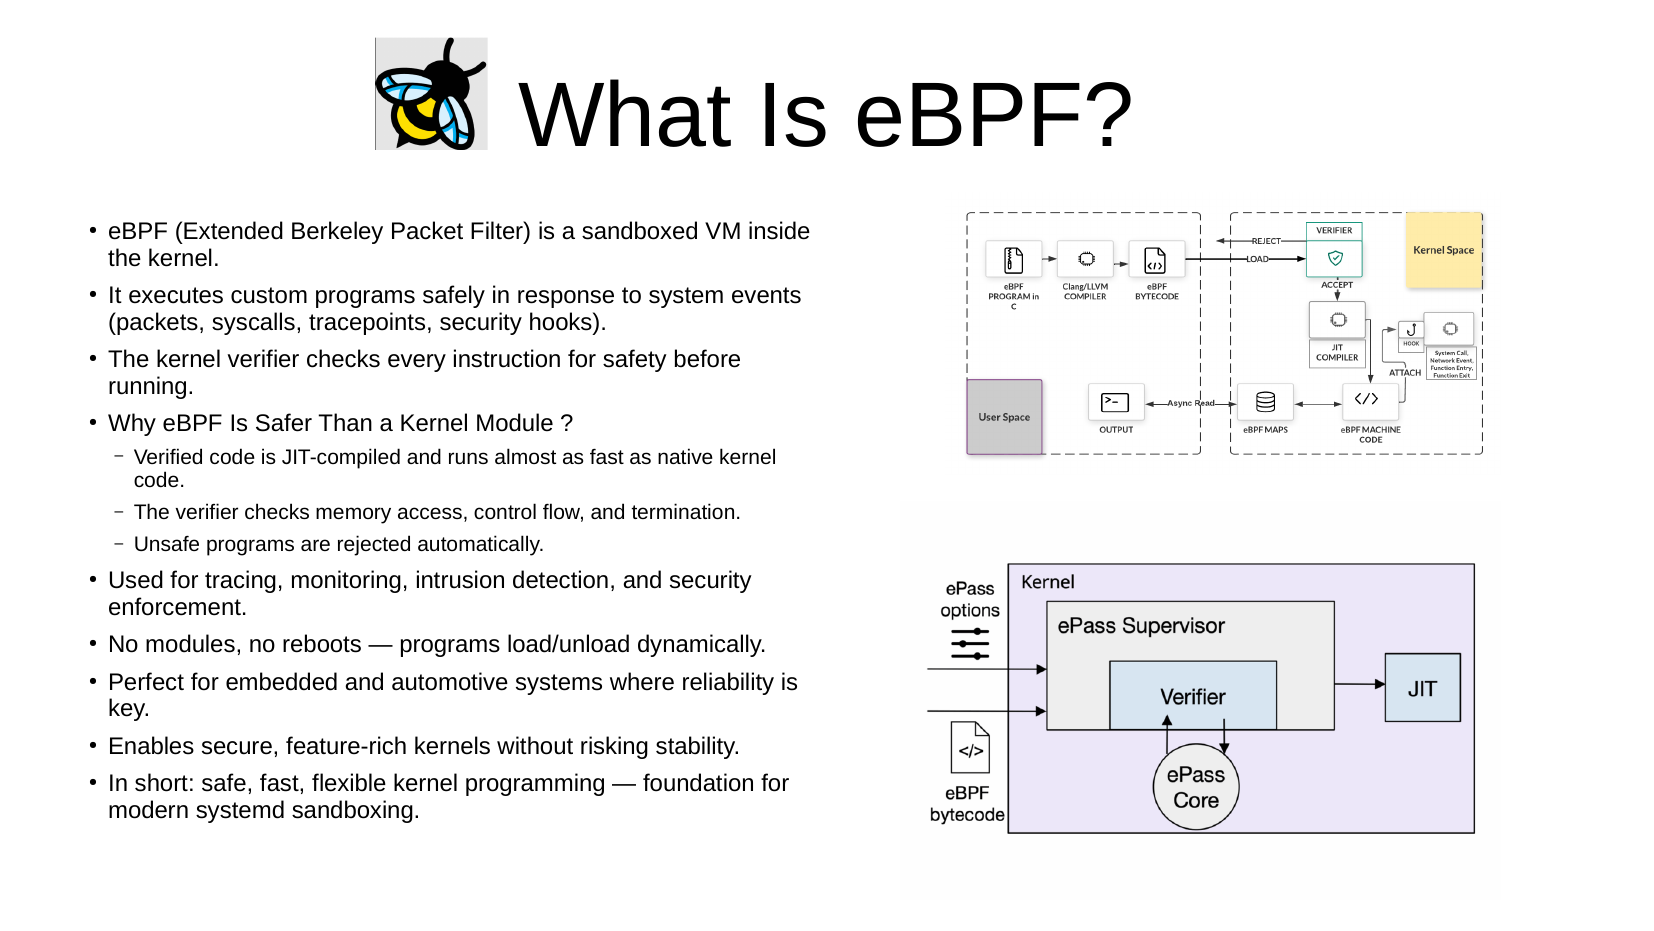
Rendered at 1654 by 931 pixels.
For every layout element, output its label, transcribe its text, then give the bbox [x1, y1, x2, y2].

list eBPF (Extended Berkeley Packet Filter) is a sandboxed VM inside the kernel. It executes custom programs safely in response to system events (packets, syscalls, tracepoints, security hooks). The kernel verifier checks every instruction for safety before running. Why eBPF Is Safer Than a Kernel Module ? Verified code is JIT-compiled and runs almost as fast as native kernel code. The verifier checks memory access, control flow, and termination. Unsafe programs are rejected automatically. Used for tracing, monitoring, intrusion detection, and security enforcement. No modules, no reboots — programs load/unload dynamically. Perfect for embedded and automotive systems where reliability is key. Enables secure, feature-rich kernels without risking stability. In short: safe, fast, flexible kernel programming — foundation for modern systemd sandboxing. [82, 217, 826, 826]
picture [945, 192, 1501, 475]
text_box [375, 37, 488, 151]
picture [900, 501, 1501, 901]
title What Is eBPF? [82, 37, 1571, 193]
